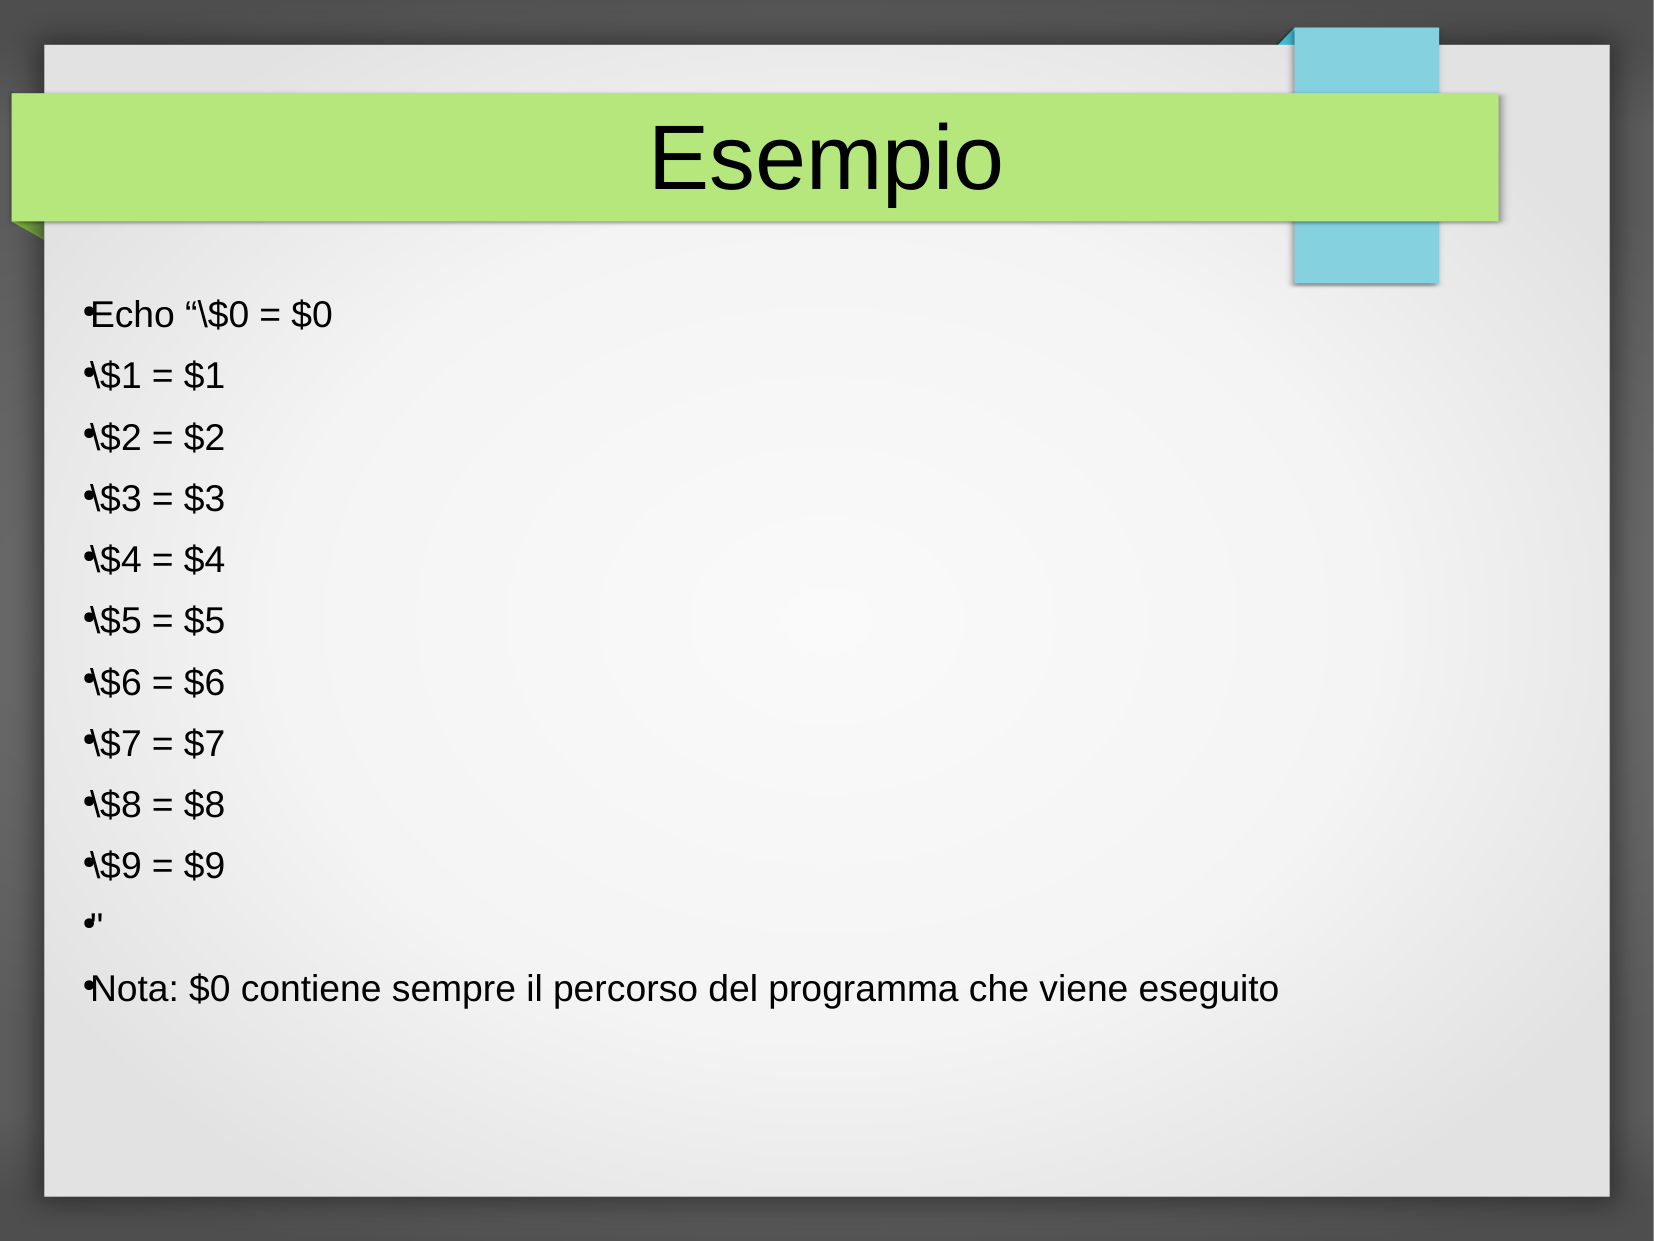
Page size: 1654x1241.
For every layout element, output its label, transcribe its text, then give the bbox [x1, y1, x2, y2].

picture [0, 0, 1654, 1241]
list Echo “\$0 = $0 \$1 = $1 \$2 = $2 \$3 = $3 \$4 = $4 \$5 = $5 \$6 = $6 \$7 = $7 \$8 = $8 \$9 = $9 " Nota: $0 contiene sempre il percorso del programma che viene eseguito [82, 290, 1571, 1010]
title Esempio [82, 49, 1571, 257]
